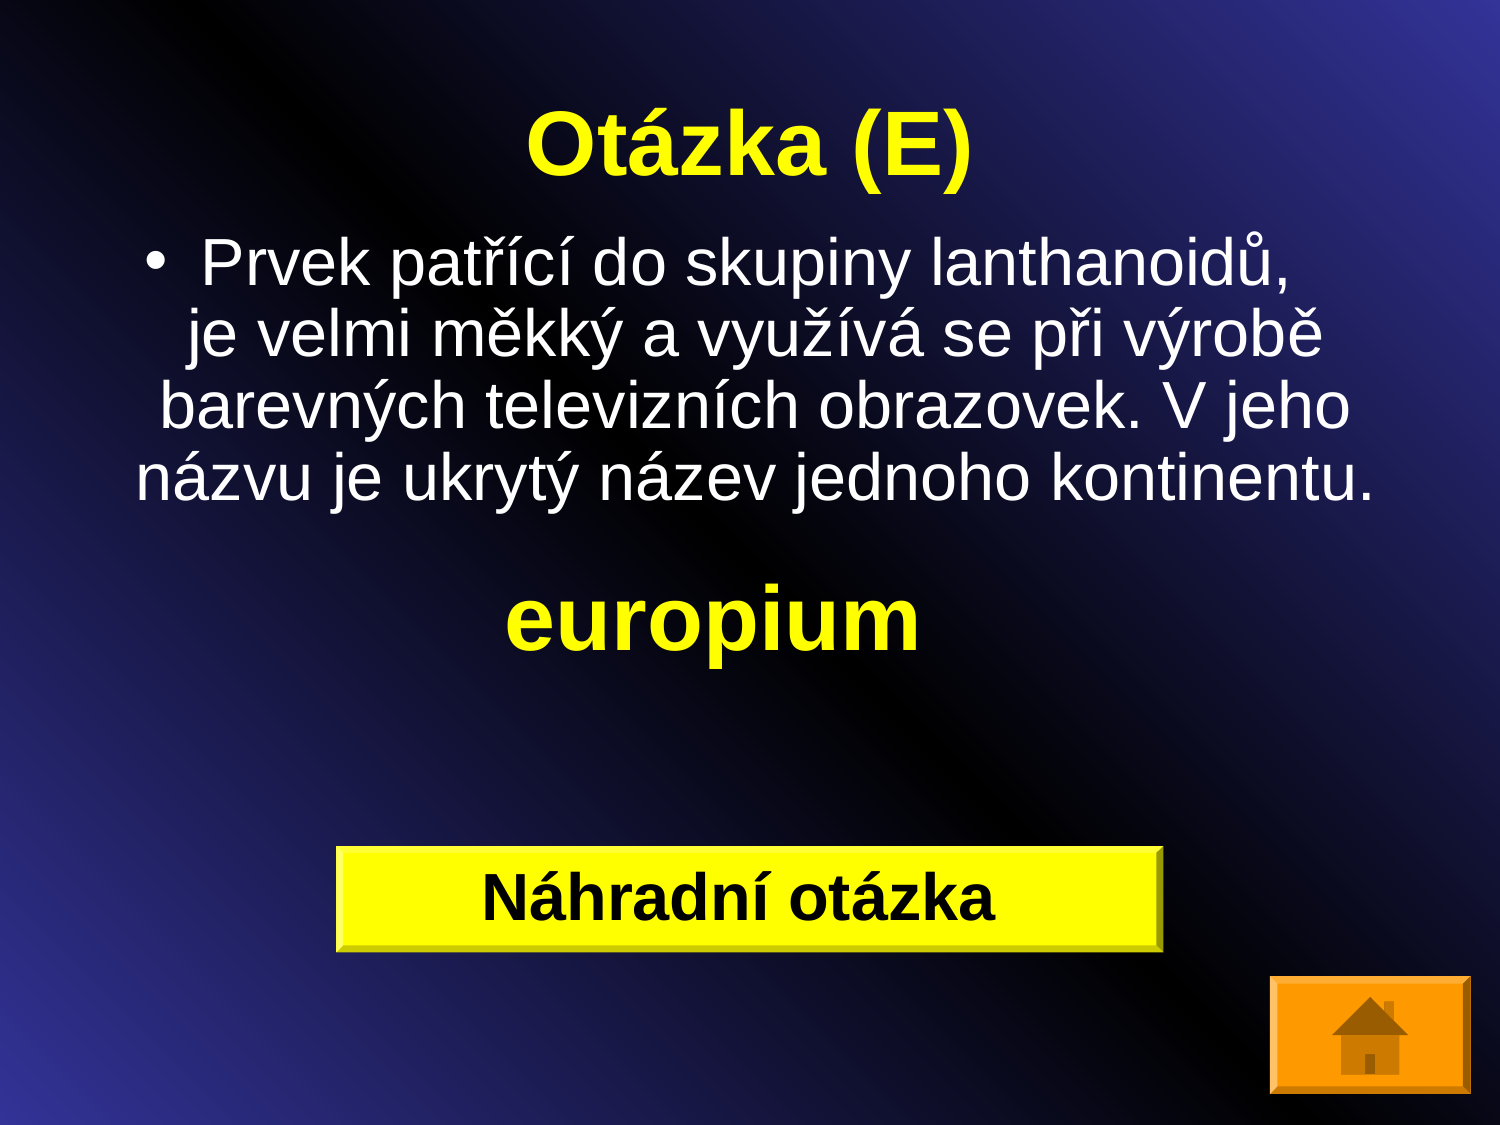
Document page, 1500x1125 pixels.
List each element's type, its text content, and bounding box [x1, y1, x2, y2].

text_box [1271, 976, 1471, 1094]
list Prvek patřící do skupiny lanthanoidů, je velmi měkký a využívá se při výrobě barevných televizních obrazovek. V jeho názvu je ukrytý název jednoho kontinentu. [53, 219, 1404, 551]
text_box [337, 846, 1164, 953]
title Otázka (E) [75, 45, 1426, 233]
text_box Náhradní otázka [466, 846, 1022, 942]
text_box europium [490, 550, 987, 677]
